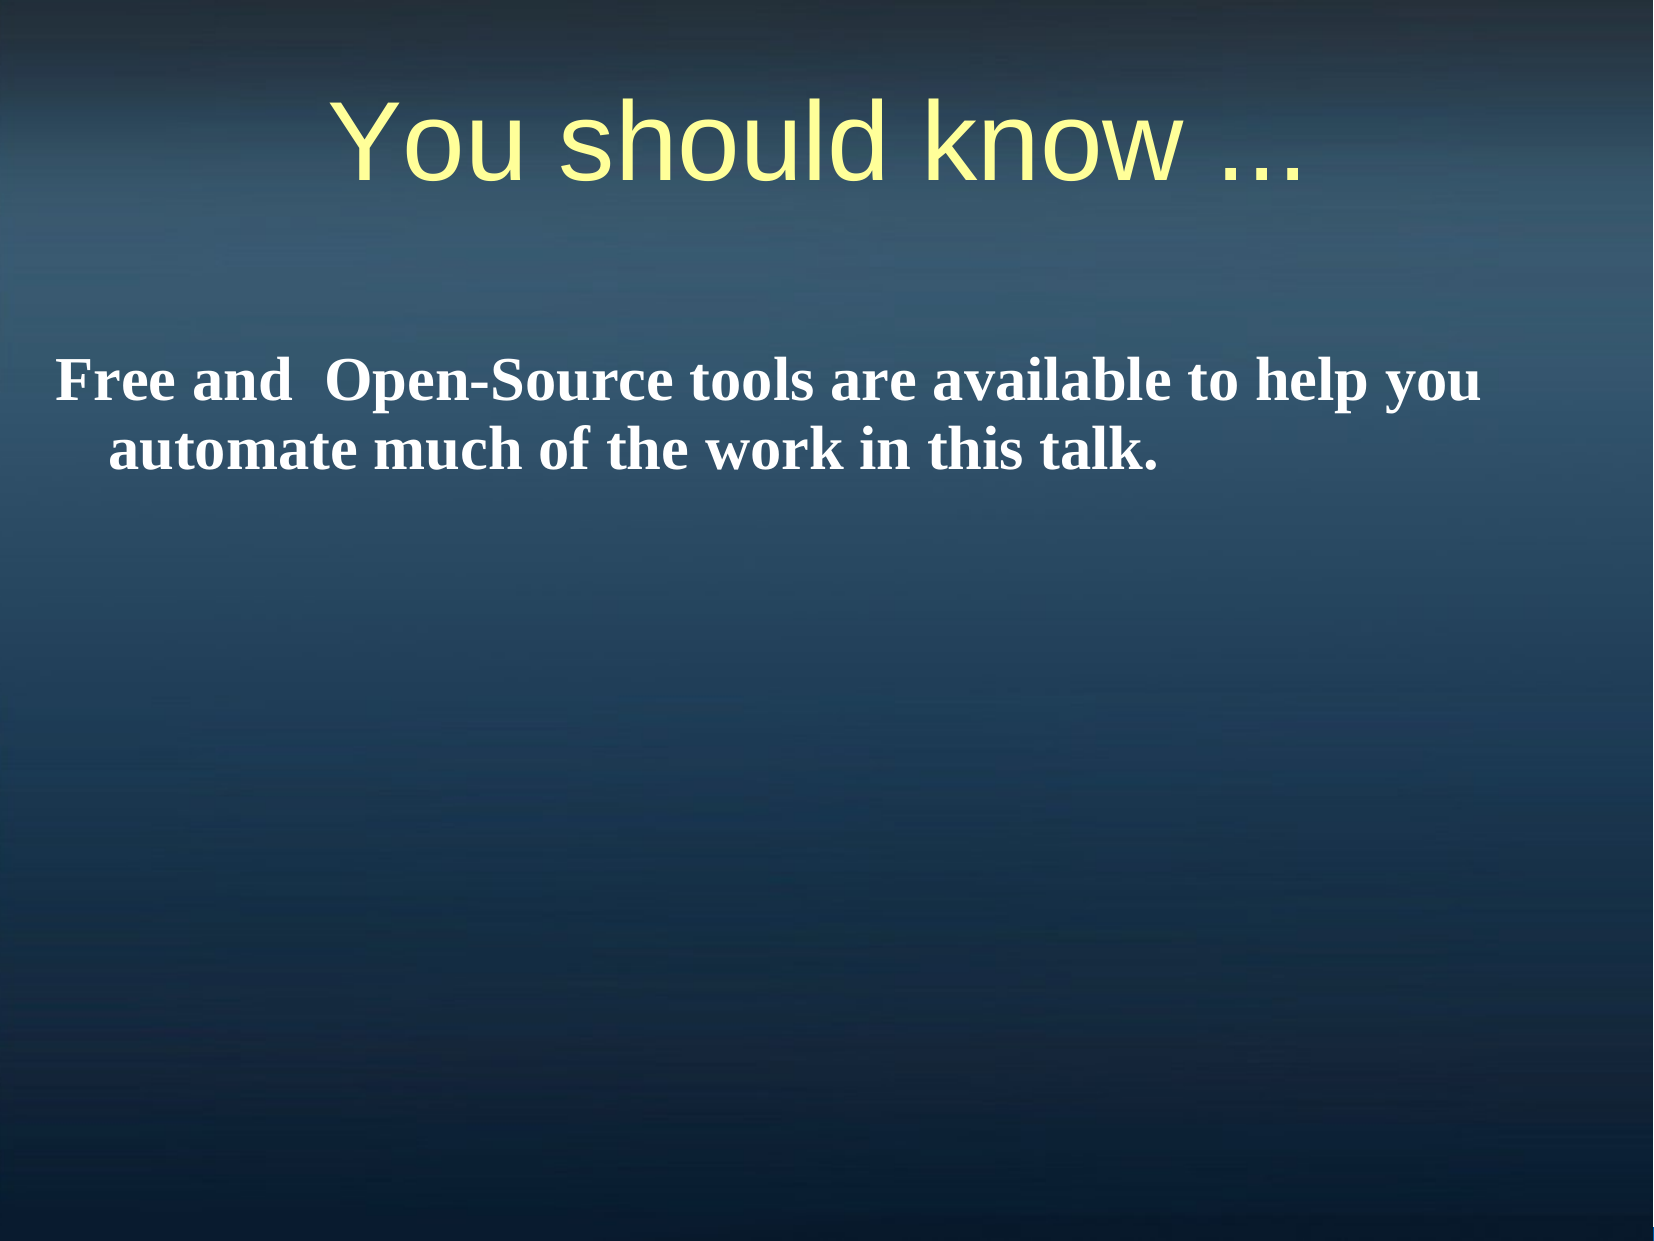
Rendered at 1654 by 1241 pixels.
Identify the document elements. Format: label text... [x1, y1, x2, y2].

picture [0, 0, 1653, 1241]
title You should know ... [112, 37, 1525, 245]
list Free and Open-Source tools are available to help you automate much of the work in this talk. [37, 344, 1613, 1127]
